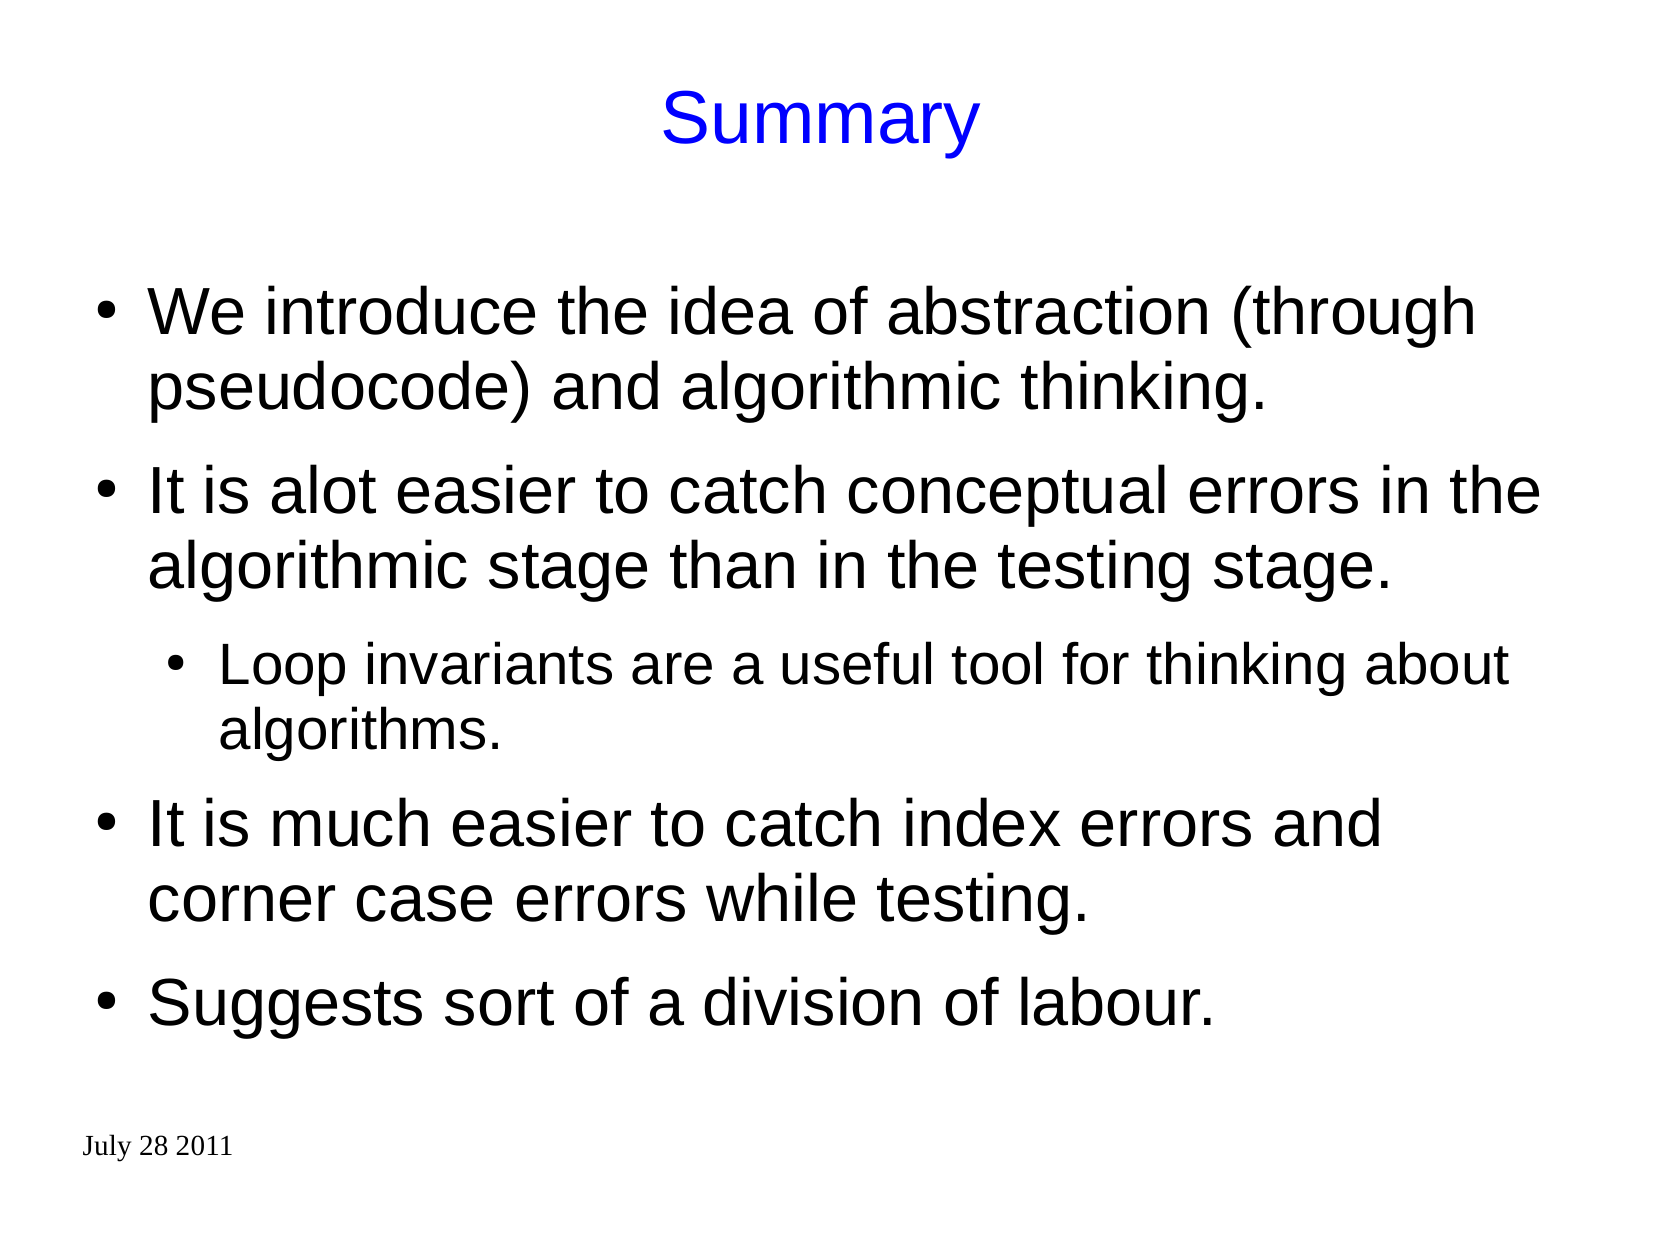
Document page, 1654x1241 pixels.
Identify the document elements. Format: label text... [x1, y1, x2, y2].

list We introduce the idea of abstraction (through pseudocode) and algorithmic thinking. It is alot easier to catch conceptual errors in the algorithmic stage than in the testing stage. Loop invariants are a useful tool for thinking about algorithms. It is much easier to catch index errors and corner case errors while testing. Suggests sort of a division of labour. [76, 274, 1565, 1093]
title Summary [76, 58, 1565, 178]
